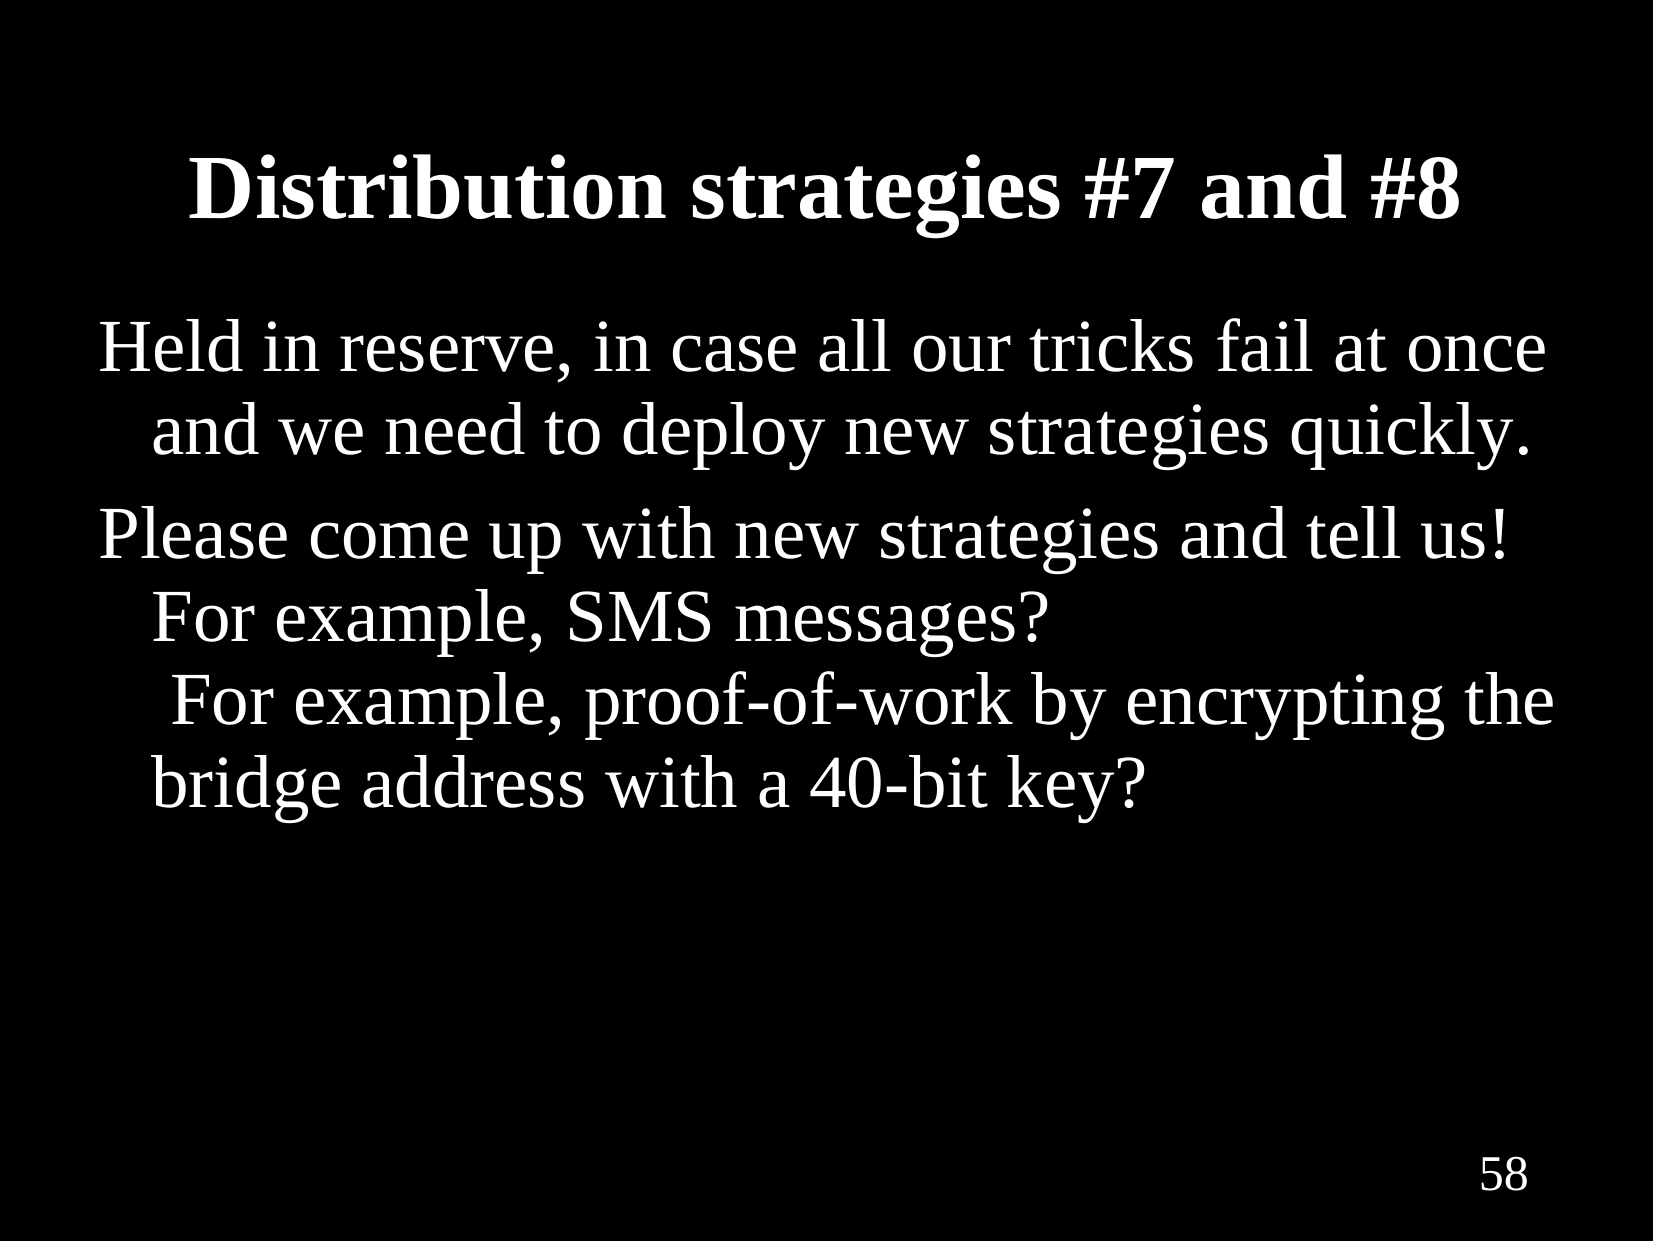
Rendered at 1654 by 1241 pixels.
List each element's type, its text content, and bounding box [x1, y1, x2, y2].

title Distribution strategies #7 and #8 [120, 92, 1533, 284]
list Held in reserve, in case all our tricks fail at once and we need to deploy new strategies quickly. Please come up with new strategies and tell us! For example, SMS messages? For example, proof-of-work by encrypting the bridge address with a 40-bit key? [80, 304, 1572, 1094]
